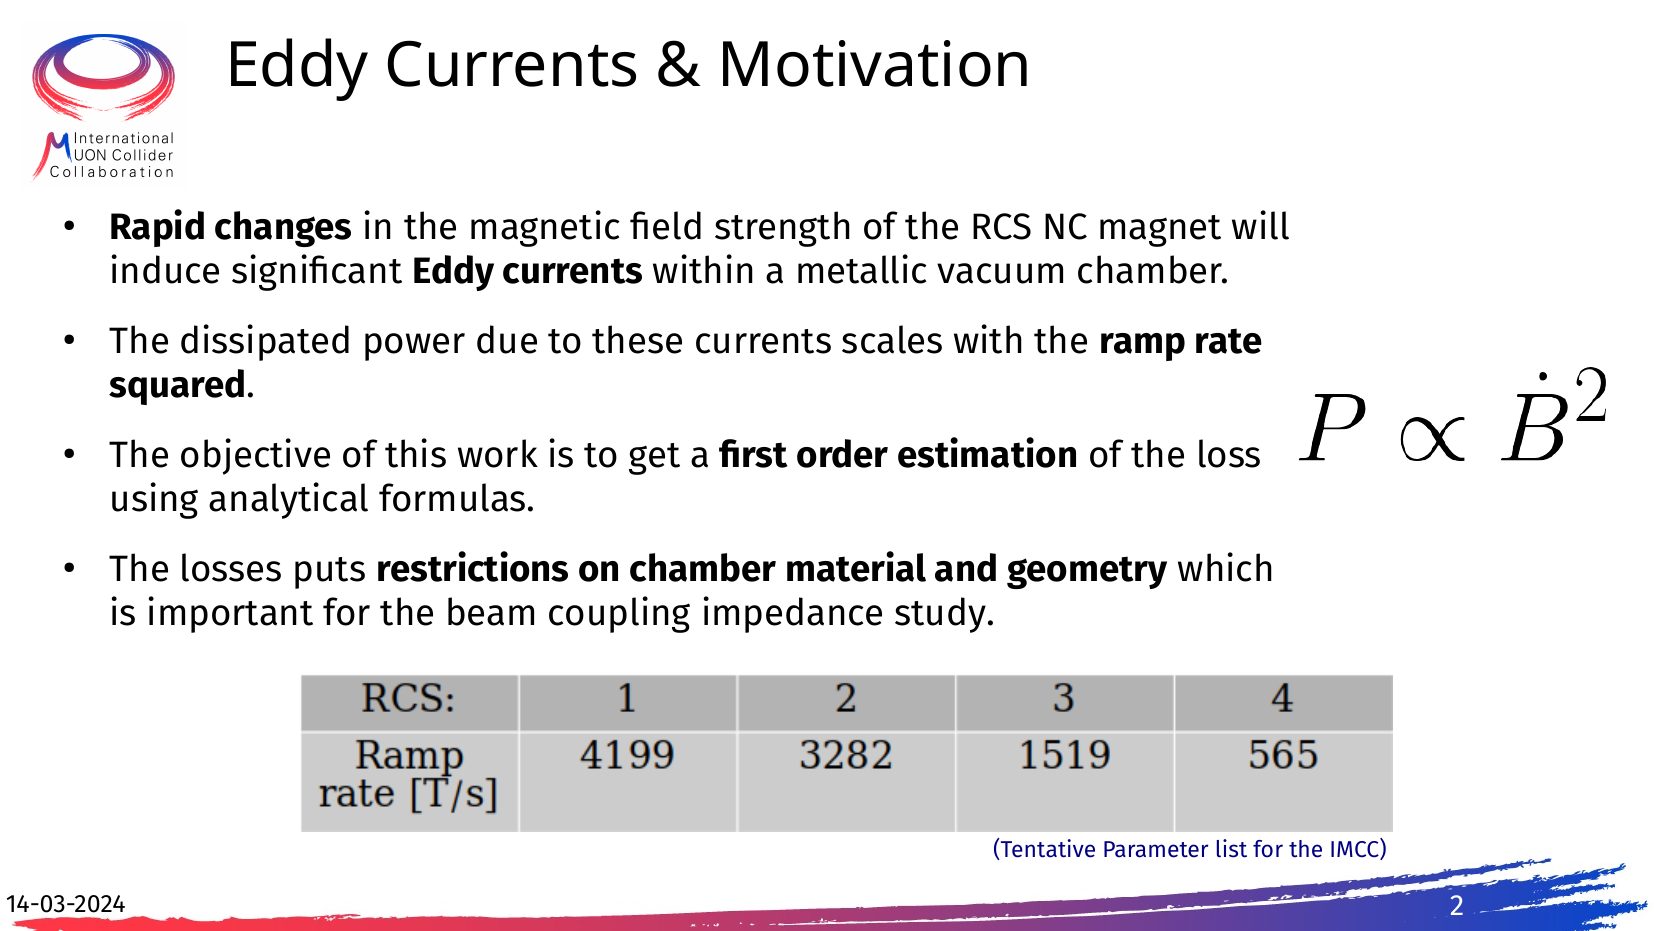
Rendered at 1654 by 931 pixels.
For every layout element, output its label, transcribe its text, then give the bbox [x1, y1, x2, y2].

picture [21, 21, 188, 189]
picture [0, 848, 1654, 931]
text_box (Tentative Parameter list for the IMCC) [978, 828, 1451, 871]
list Rapid changes in the magnetic field strength of the RCS NC magnet will induce significant Eddy currents within a metallic vacuum chamber. The dissipated power due to these currents scales with the ramp rate squared. The objective of this work is to get a first order estimation of the loss using analytical formulas. The losses puts restrictions on chamber material and geometry which is important for the beam coupling impedance study. [47, 205, 1307, 663]
title Eddy Currents & Motivation [225, 19, 1571, 181]
picture [1298, 367, 1606, 461]
picture [300, 674, 1393, 832]
